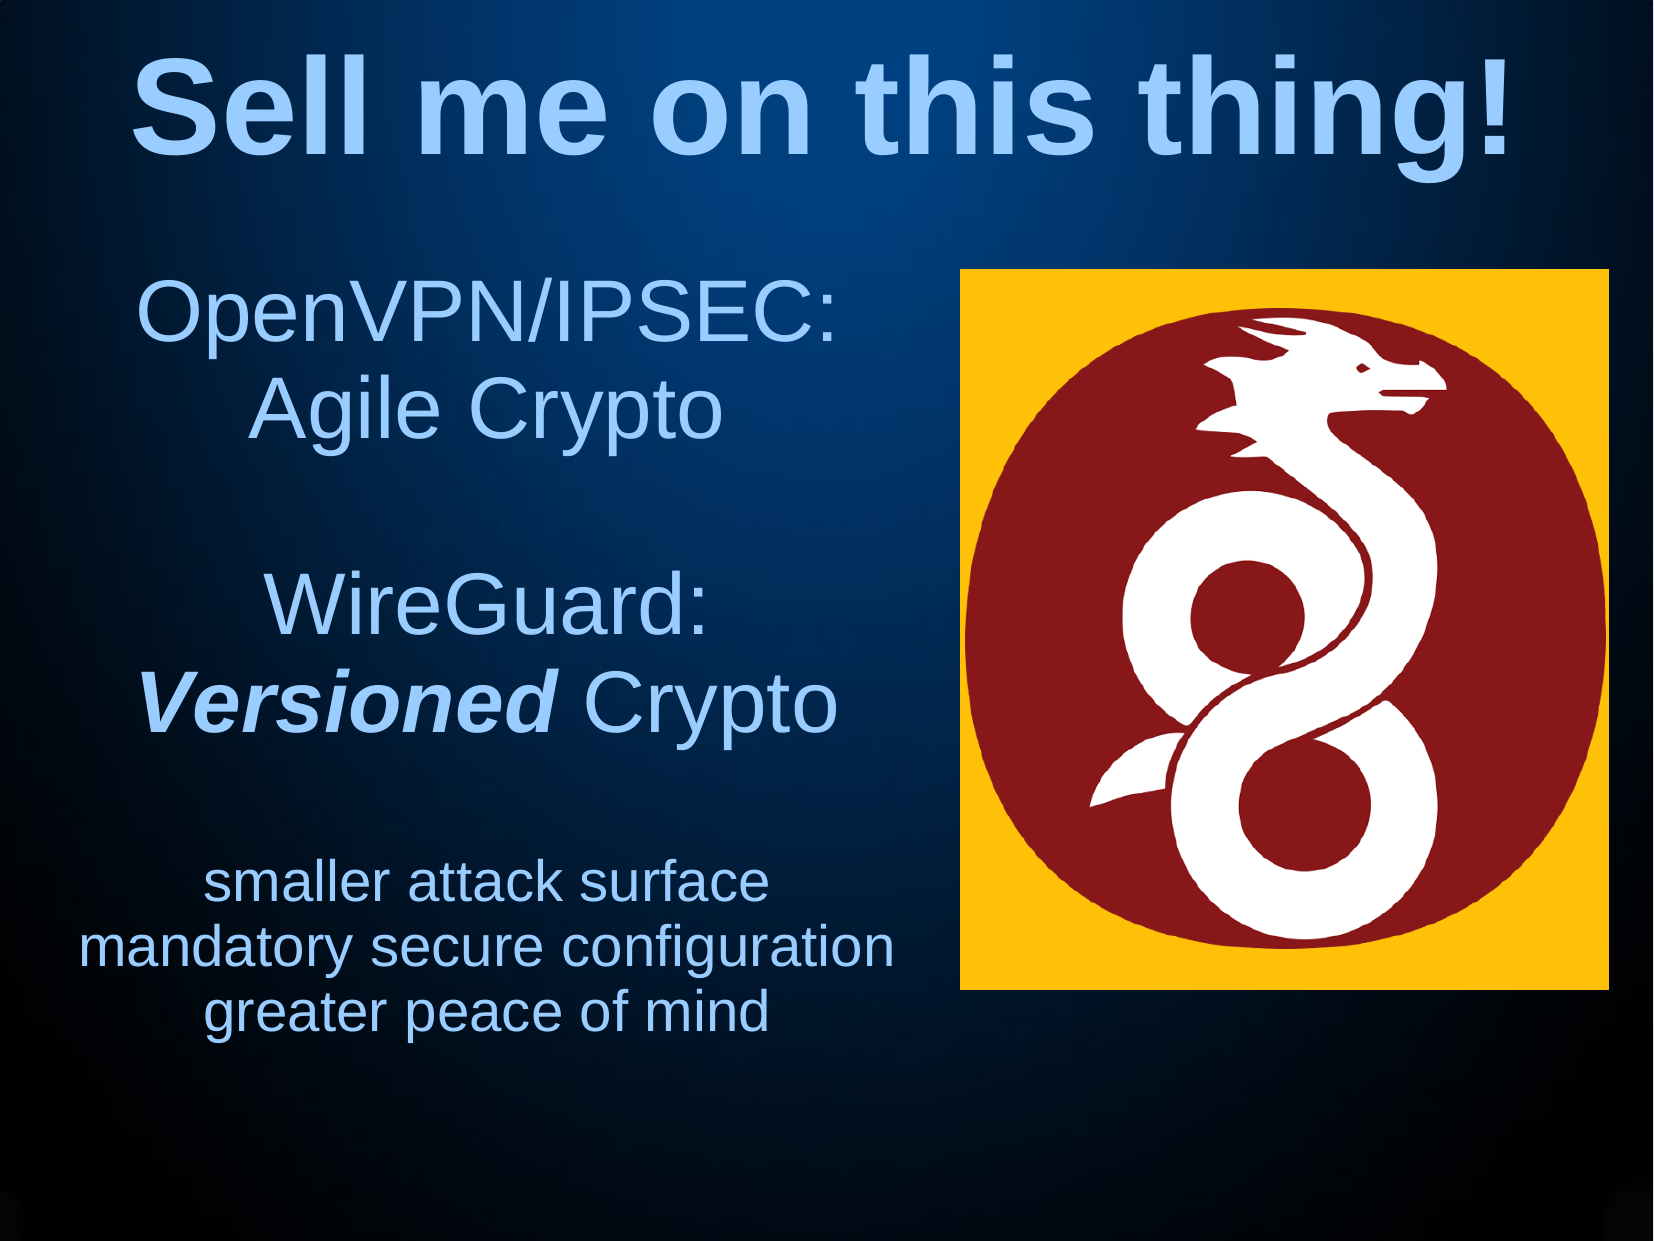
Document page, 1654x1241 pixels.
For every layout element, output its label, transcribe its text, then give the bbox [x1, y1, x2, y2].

title Sell me on this thing! [0, 2, 1651, 211]
picture [0, 0, 1654, 1241]
title OpenVPN/IPSEC: Agile Crypto WireGuard: Versioned Crypto smaller attack surface mandatory secure configuration greater peace of mind [15, 105, 961, 1201]
